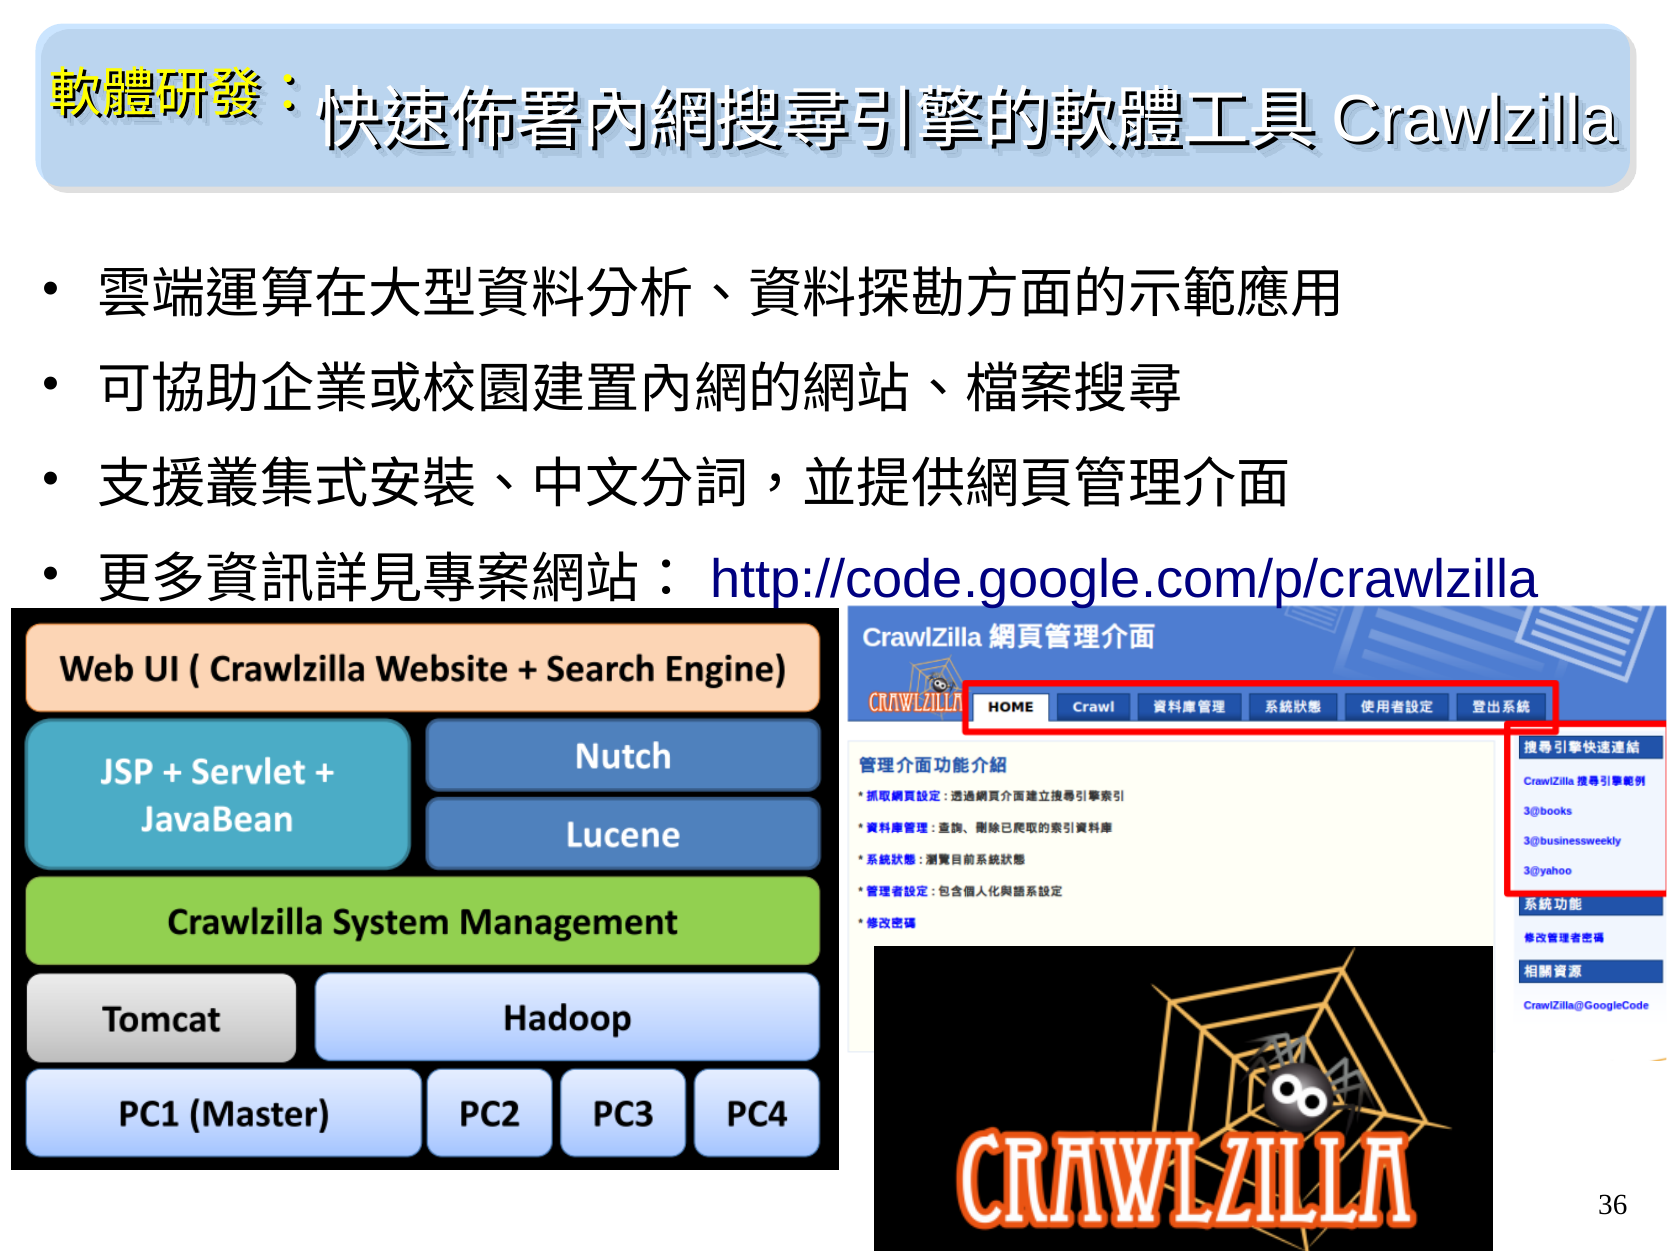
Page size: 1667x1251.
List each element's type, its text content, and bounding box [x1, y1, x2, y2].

text_box 軟體研發：快速佈署內網搜尋引擎的軟體工具Crawlzilla [35, 23, 1630, 187]
picture [844, 602, 1667, 1251]
picture [11, 608, 839, 1170]
list 雲端運算在大型資料分析、資料探勘方面的示範應用 可協助企業或校園建置內網的網站、檔案搜尋 支援叢集式安裝、中文分詞，並提供網頁管理介面 更多資訊詳見專案網站：http://code.google.com/p/crawlzilla [41, 248, 1625, 560]
